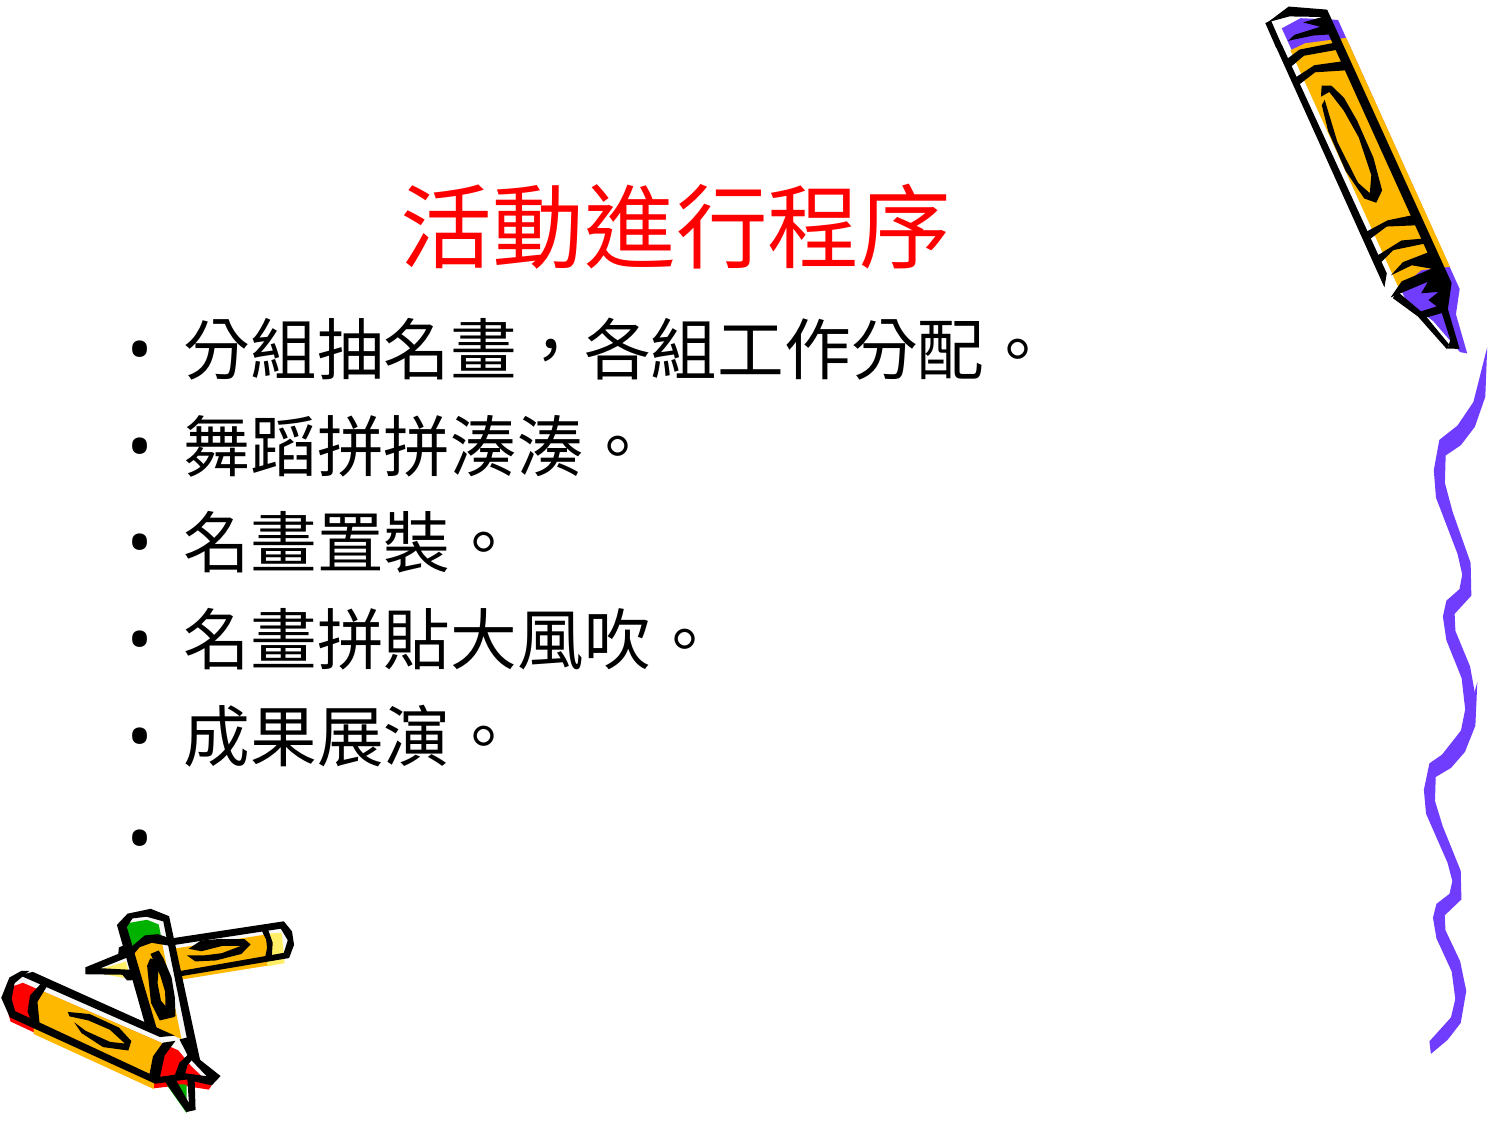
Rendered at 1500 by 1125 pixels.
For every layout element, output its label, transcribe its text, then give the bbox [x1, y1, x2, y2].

list 分組抽名畫，各組工作分配。 舞蹈拼拼湊湊。 名畫置裝。 名畫拼貼大風吹。 成果展演。 [112, 299, 1375, 901]
title 活動進行程序 [112, 24, 1240, 288]
